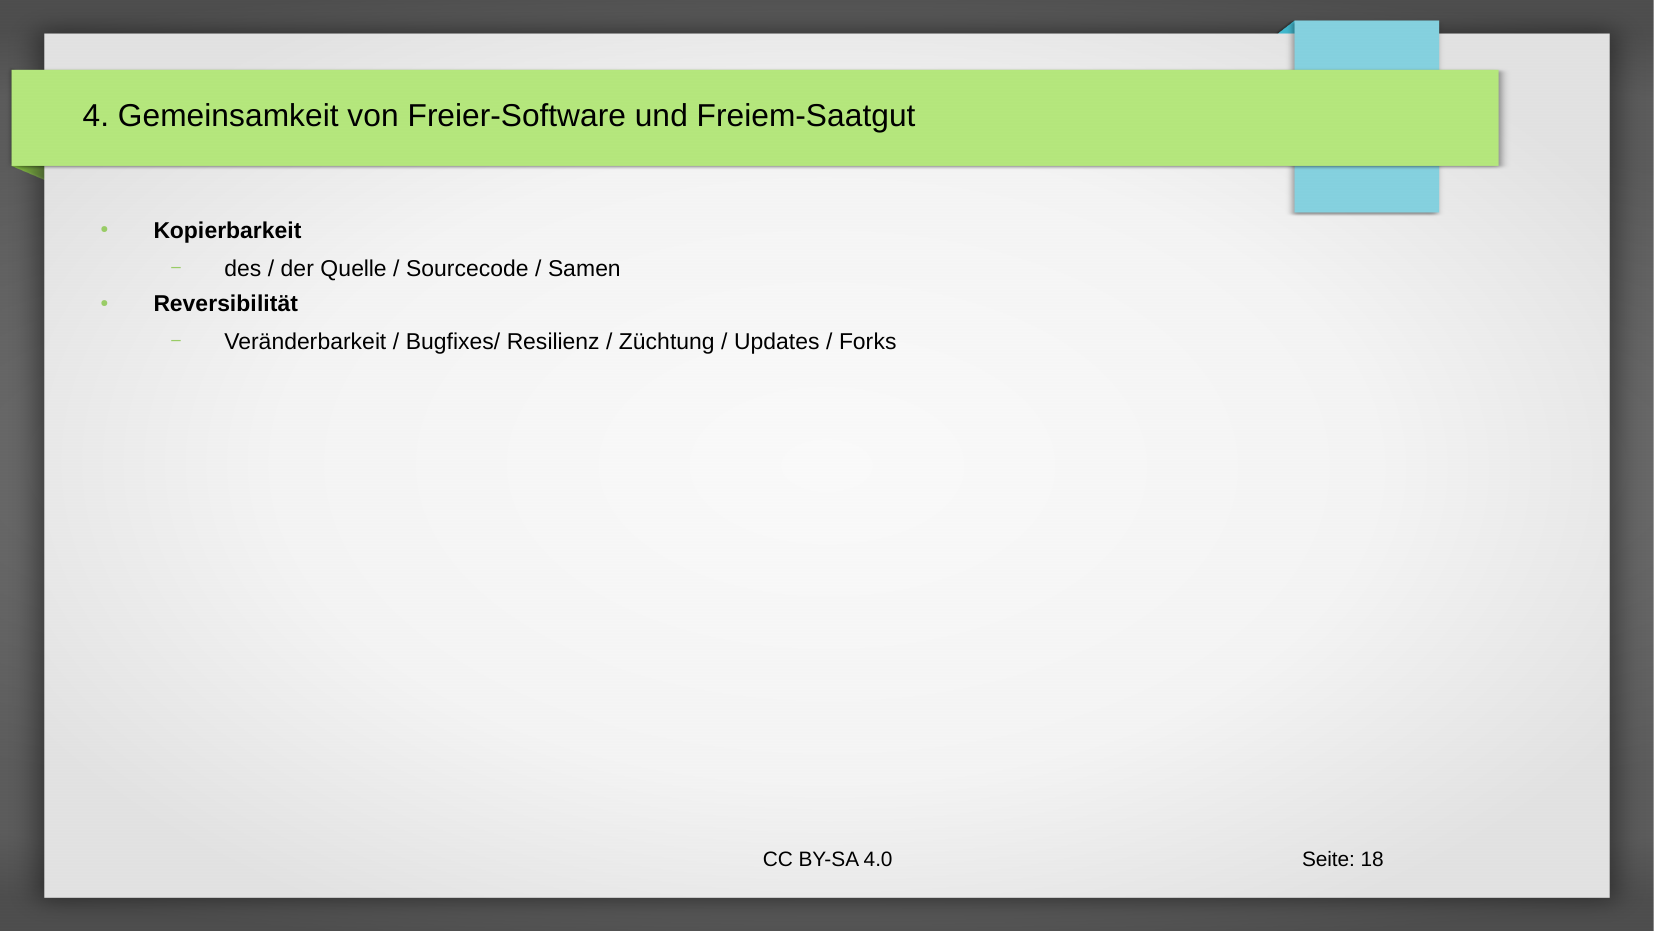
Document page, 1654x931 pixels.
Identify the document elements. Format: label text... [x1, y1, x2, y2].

picture [0, 0, 1654, 931]
title 4. Gemeinsamkeit von Freier-Software und Freiem-Saatgut [82, 97, 1264, 133]
list Kopierbarkeit des / der Quelle / Sourcecode / Samen Reversibilität Veränderbarkeit / Bugfixes/ Resilienz / Züchtung / Updates / Forks [82, 217, 1571, 758]
